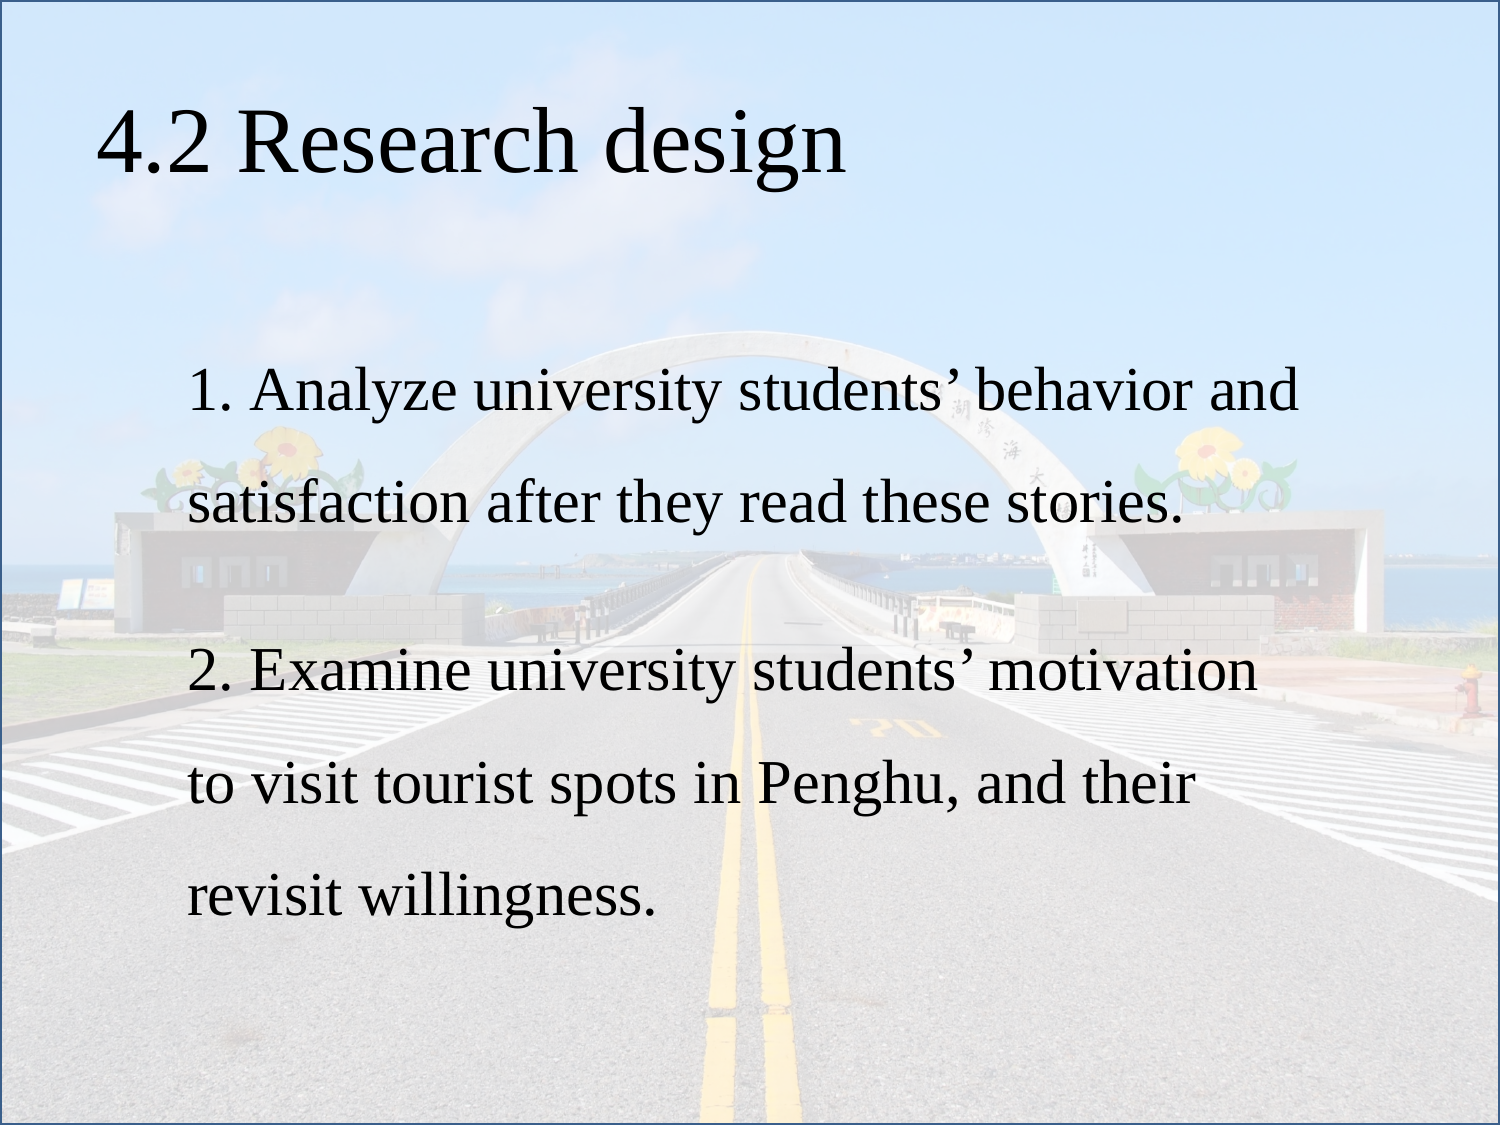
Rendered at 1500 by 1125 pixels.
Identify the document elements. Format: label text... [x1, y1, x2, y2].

title 4.2 Research design [76, 54, 869, 216]
text_box Analyze university students’ behavior and satisfaction after they read these stories. Examine university students’ motivation to visit tourist spots in Penghu, and their revisit willingness. [172, 302, 1328, 936]
text_box [0, 0, 1500, 1125]
